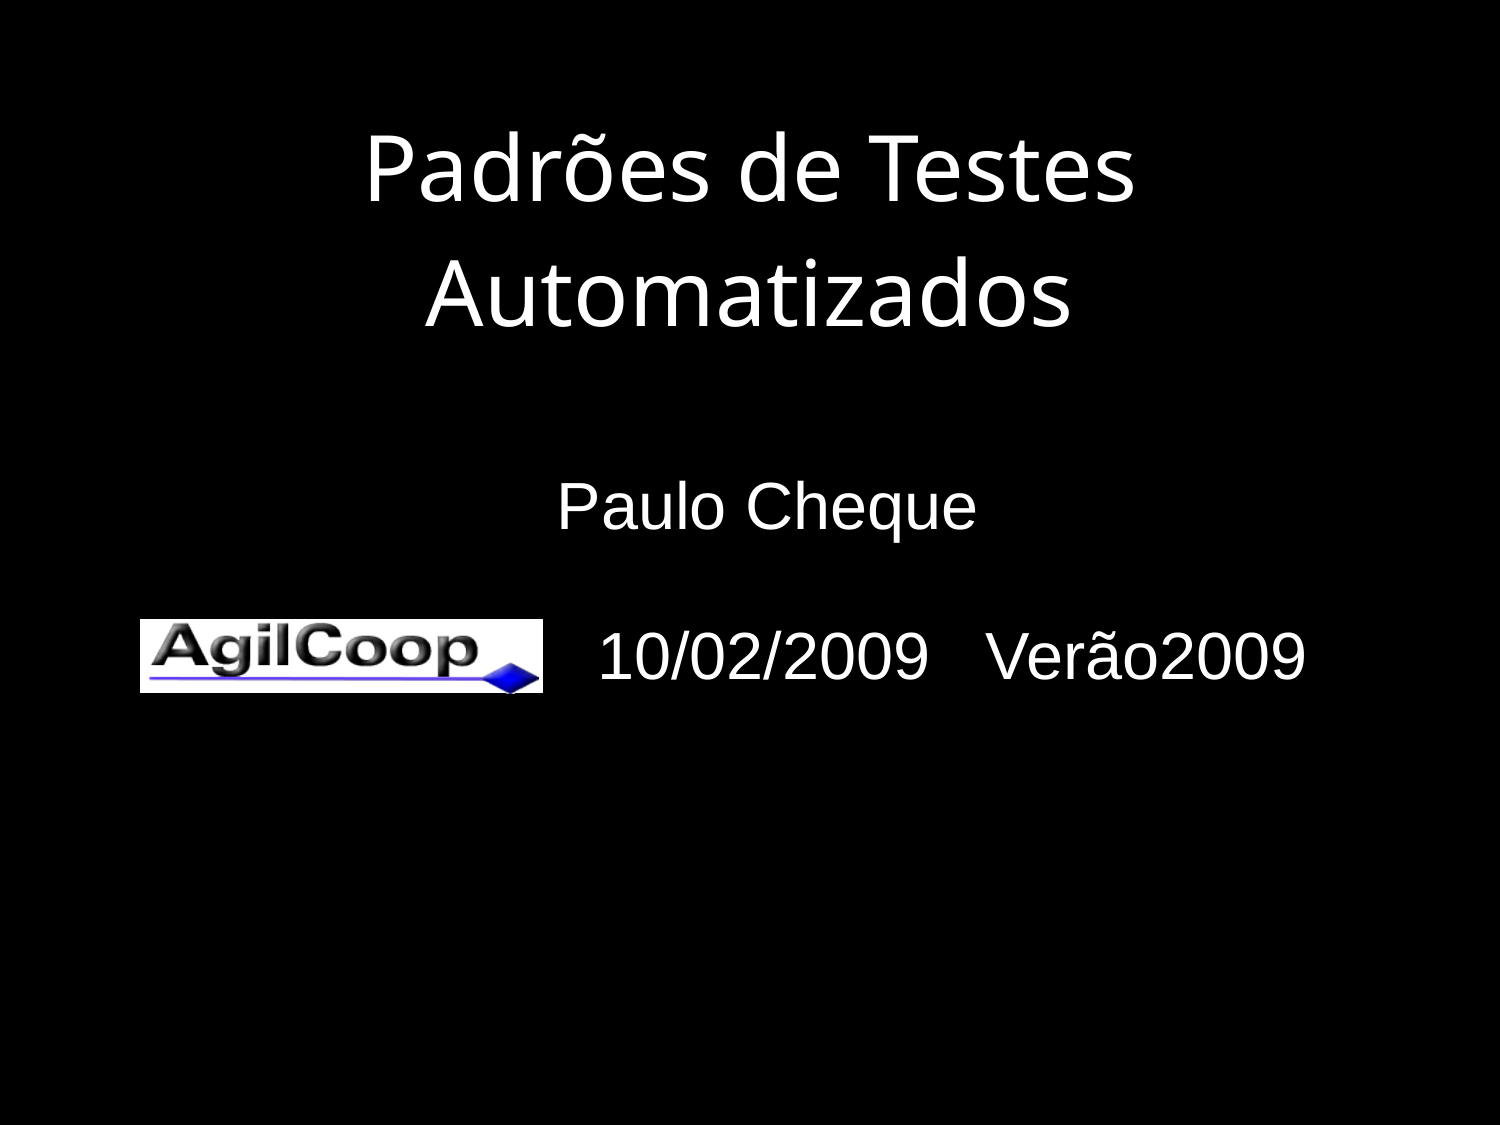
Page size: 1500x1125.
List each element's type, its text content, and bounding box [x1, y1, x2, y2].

text_box [139, 617, 544, 694]
title Padrões de Testes Automatizados [75, 110, 1425, 159]
picture [148, 620, 539, 694]
subtitle Paulo Cheque 10/02/2009 Verão2009 [75, 159, 1425, 1003]
